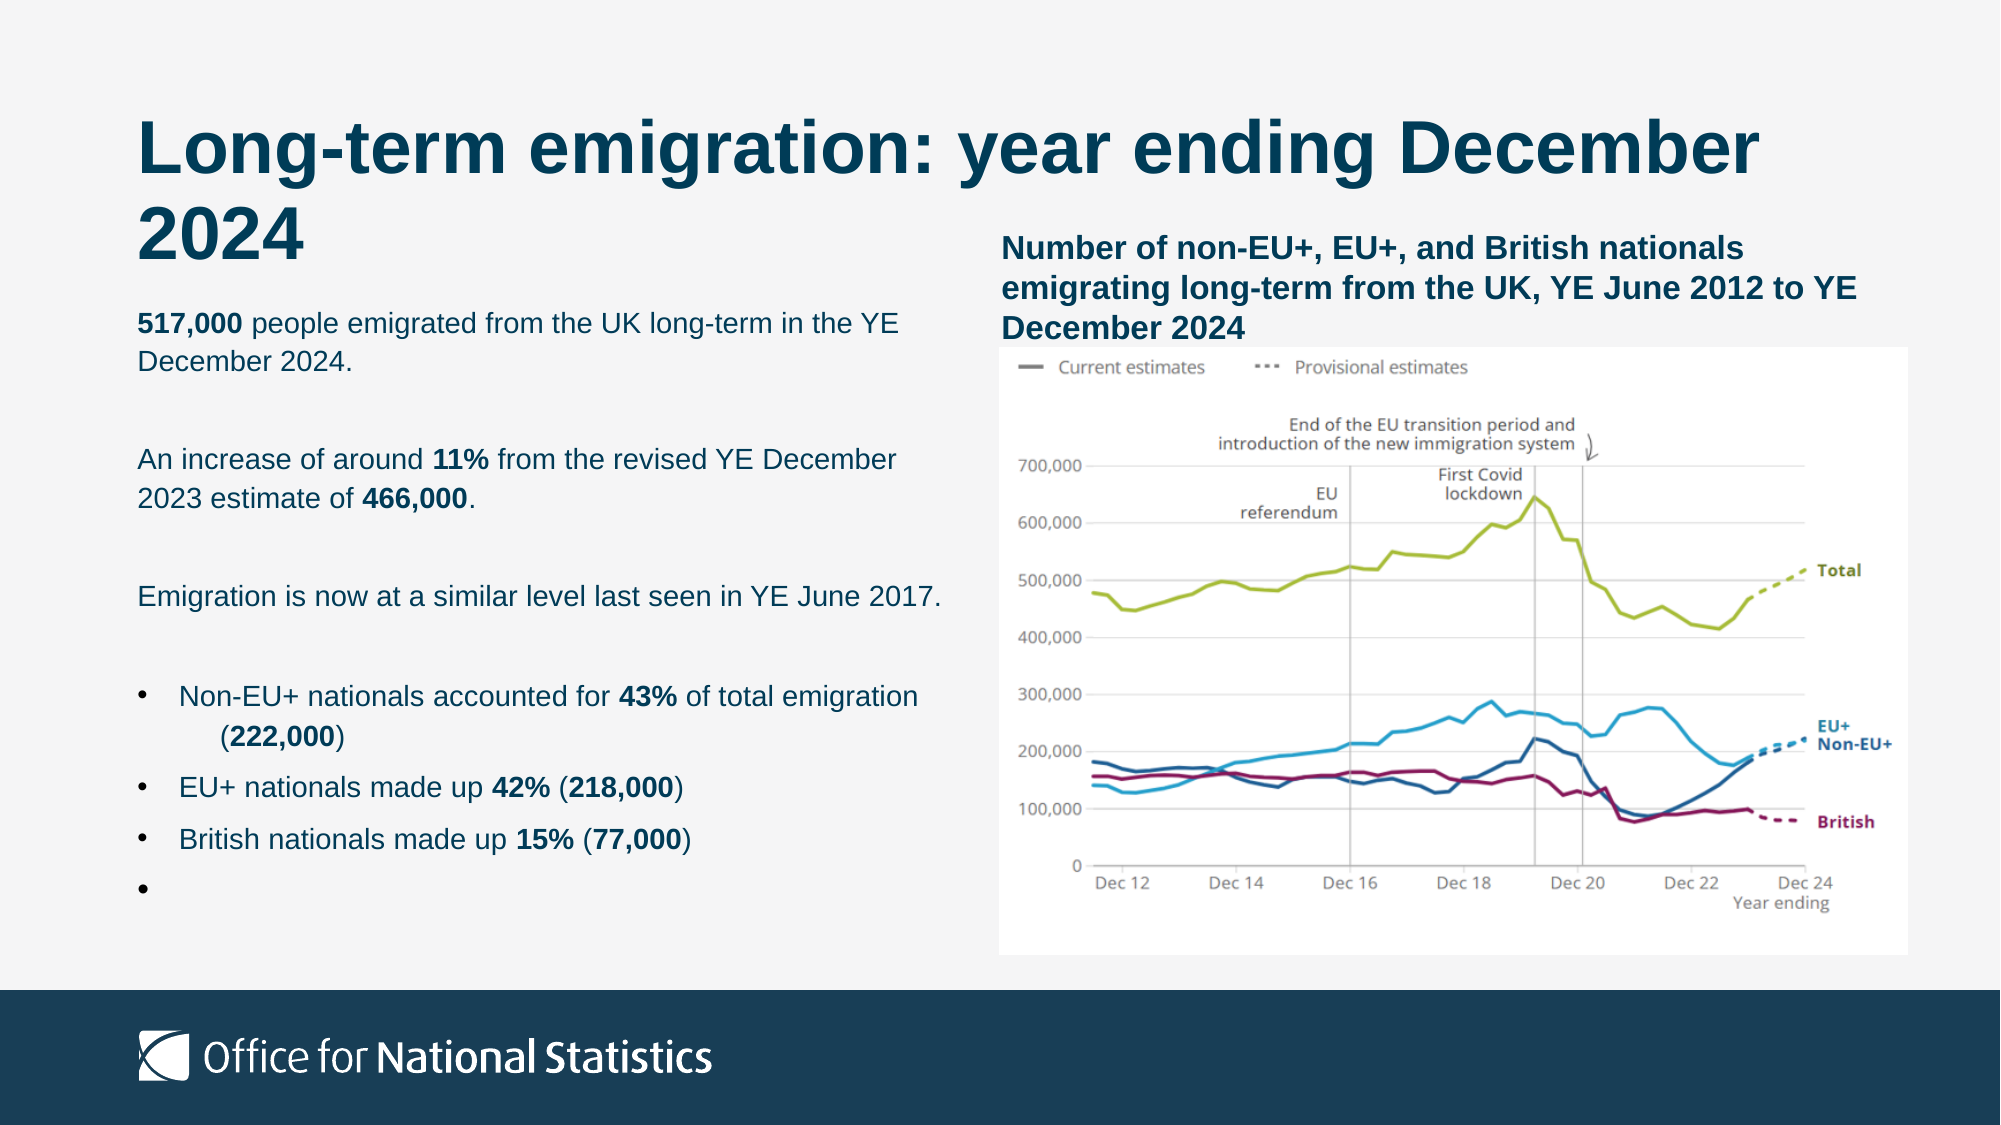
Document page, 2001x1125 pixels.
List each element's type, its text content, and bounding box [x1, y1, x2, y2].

list 517,000 people emigrated from the UK long-term in the YE December 2024. An increase of around 11% from the revised YE December 2023 estimate of 466,000. Emigration is now at a similar level last seen in YE June 2017. Non-EU+ nationals accounted for 43% of total emigration (222,000) EU+ nationals made up 42% (218,000) British nationals made up 15% (77,000) [137, 300, 952, 912]
title Long-term emigration: year ending December 2024 [137, 105, 1863, 279]
text_box Number of non-EU+, EU+, and British nationals emigrating long-term from the UK, YE June 2012 to YE December 2024 [986, 218, 1908, 356]
picture [999, 356, 1908, 955]
